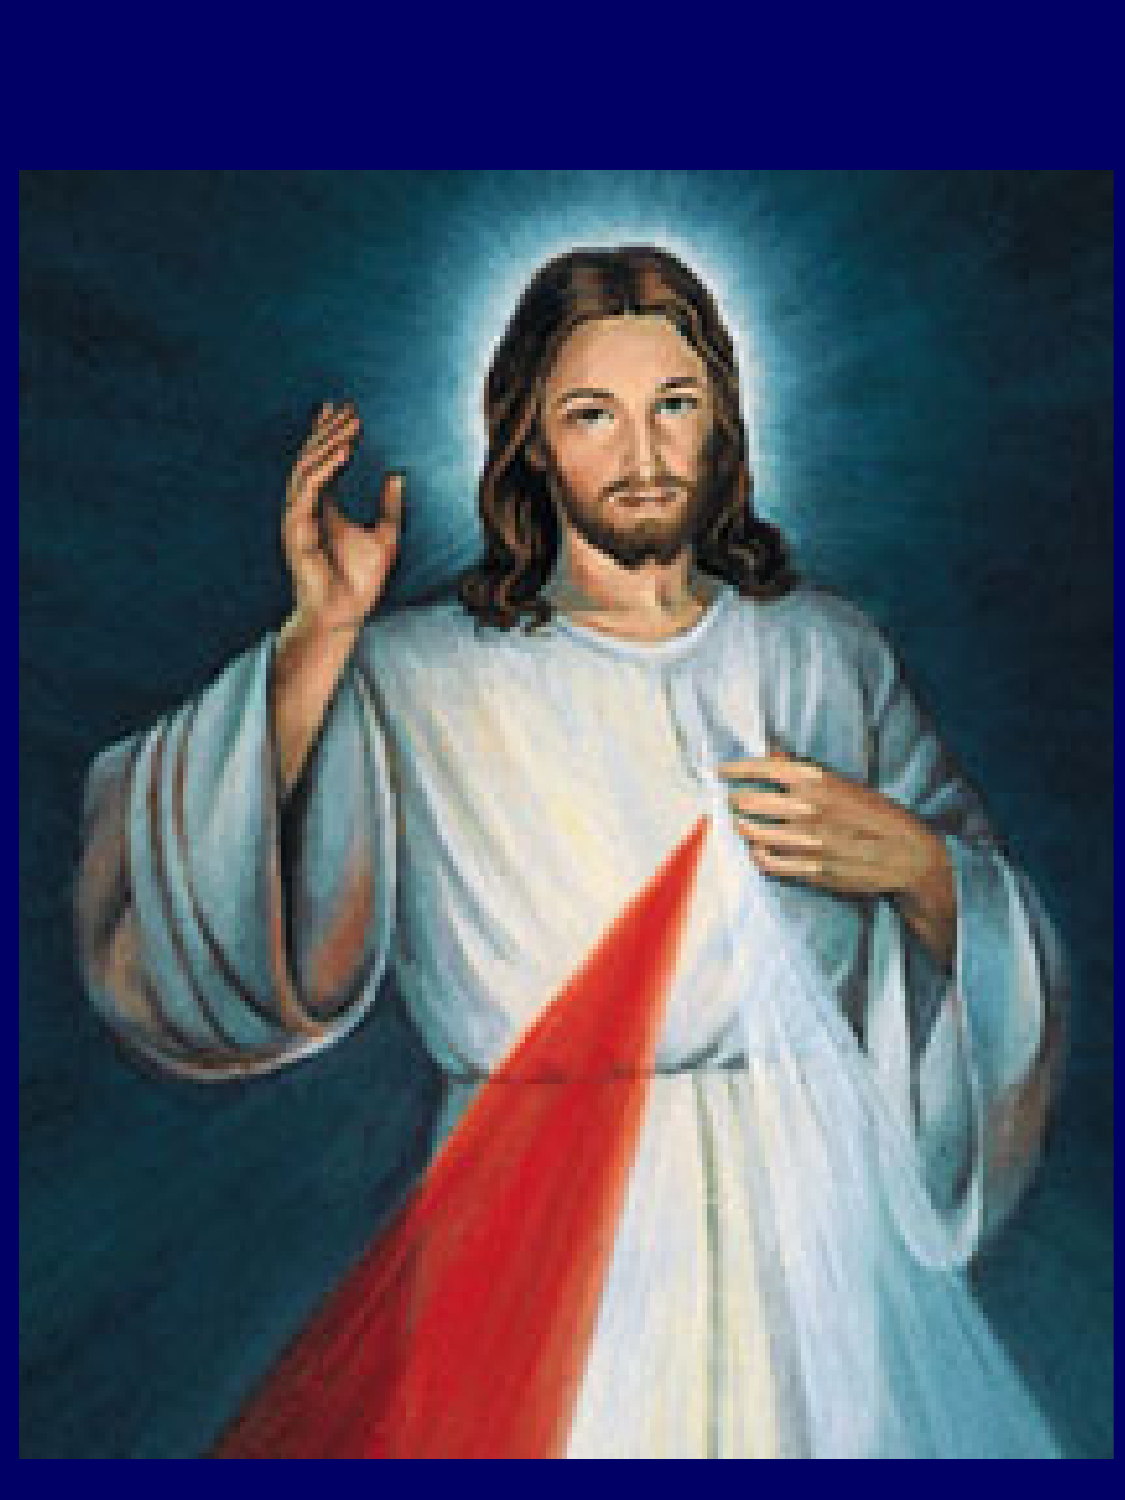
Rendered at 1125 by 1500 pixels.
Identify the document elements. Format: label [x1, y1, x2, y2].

picture [19, 170, 1114, 1459]
